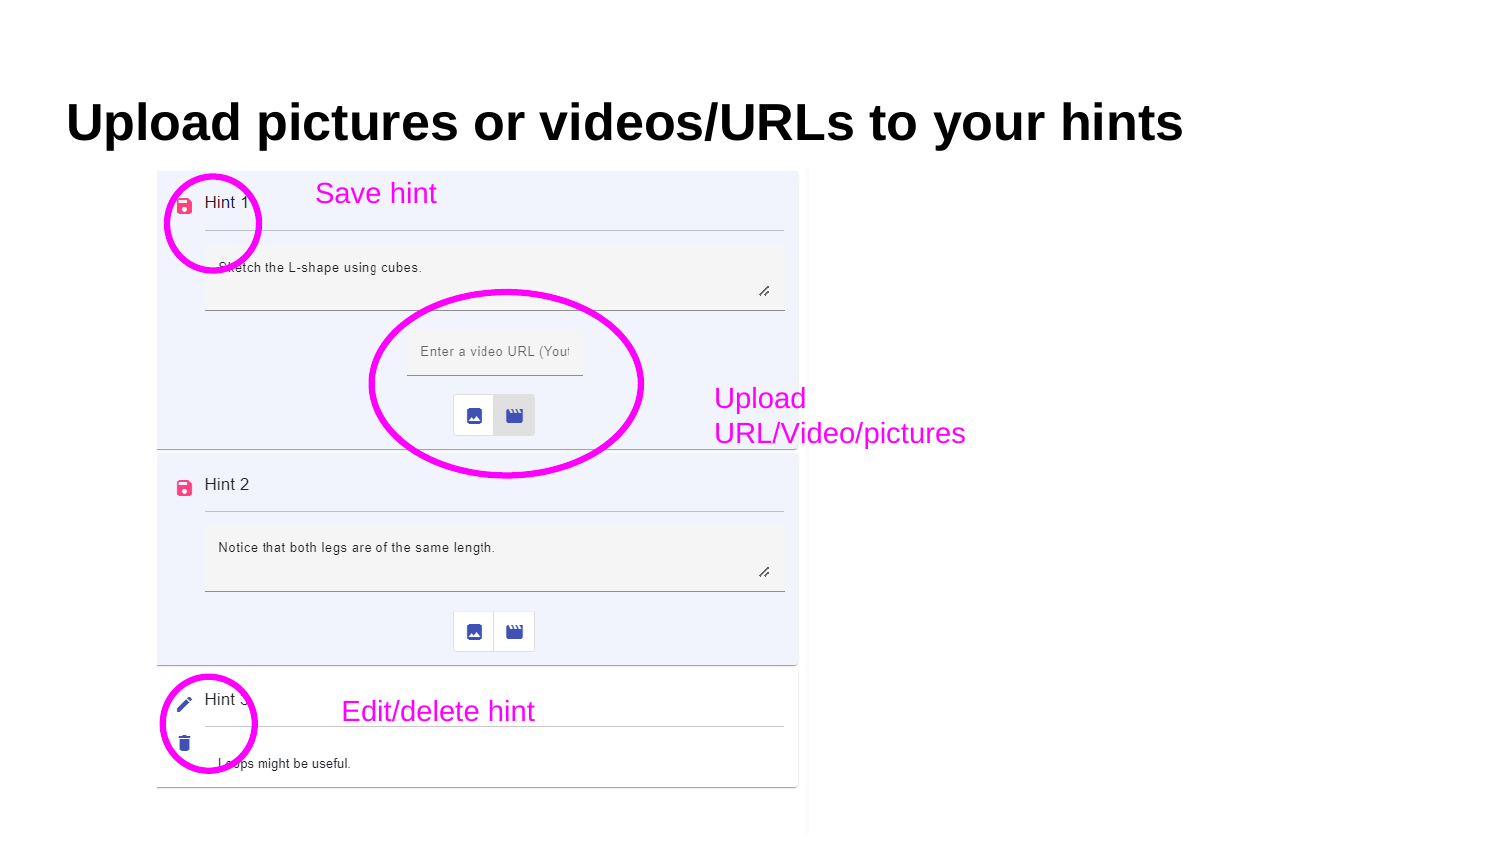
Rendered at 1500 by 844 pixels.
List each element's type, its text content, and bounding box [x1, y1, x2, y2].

text_box Save hint [300, 166, 484, 218]
picture [157, 167, 809, 835]
text_box Upload URL/Video/pictures [699, 371, 1068, 458]
title Upload pictures or videos/URLs to your hints [51, 72, 1449, 167]
text_box Edit/delete hint [326, 684, 642, 736]
